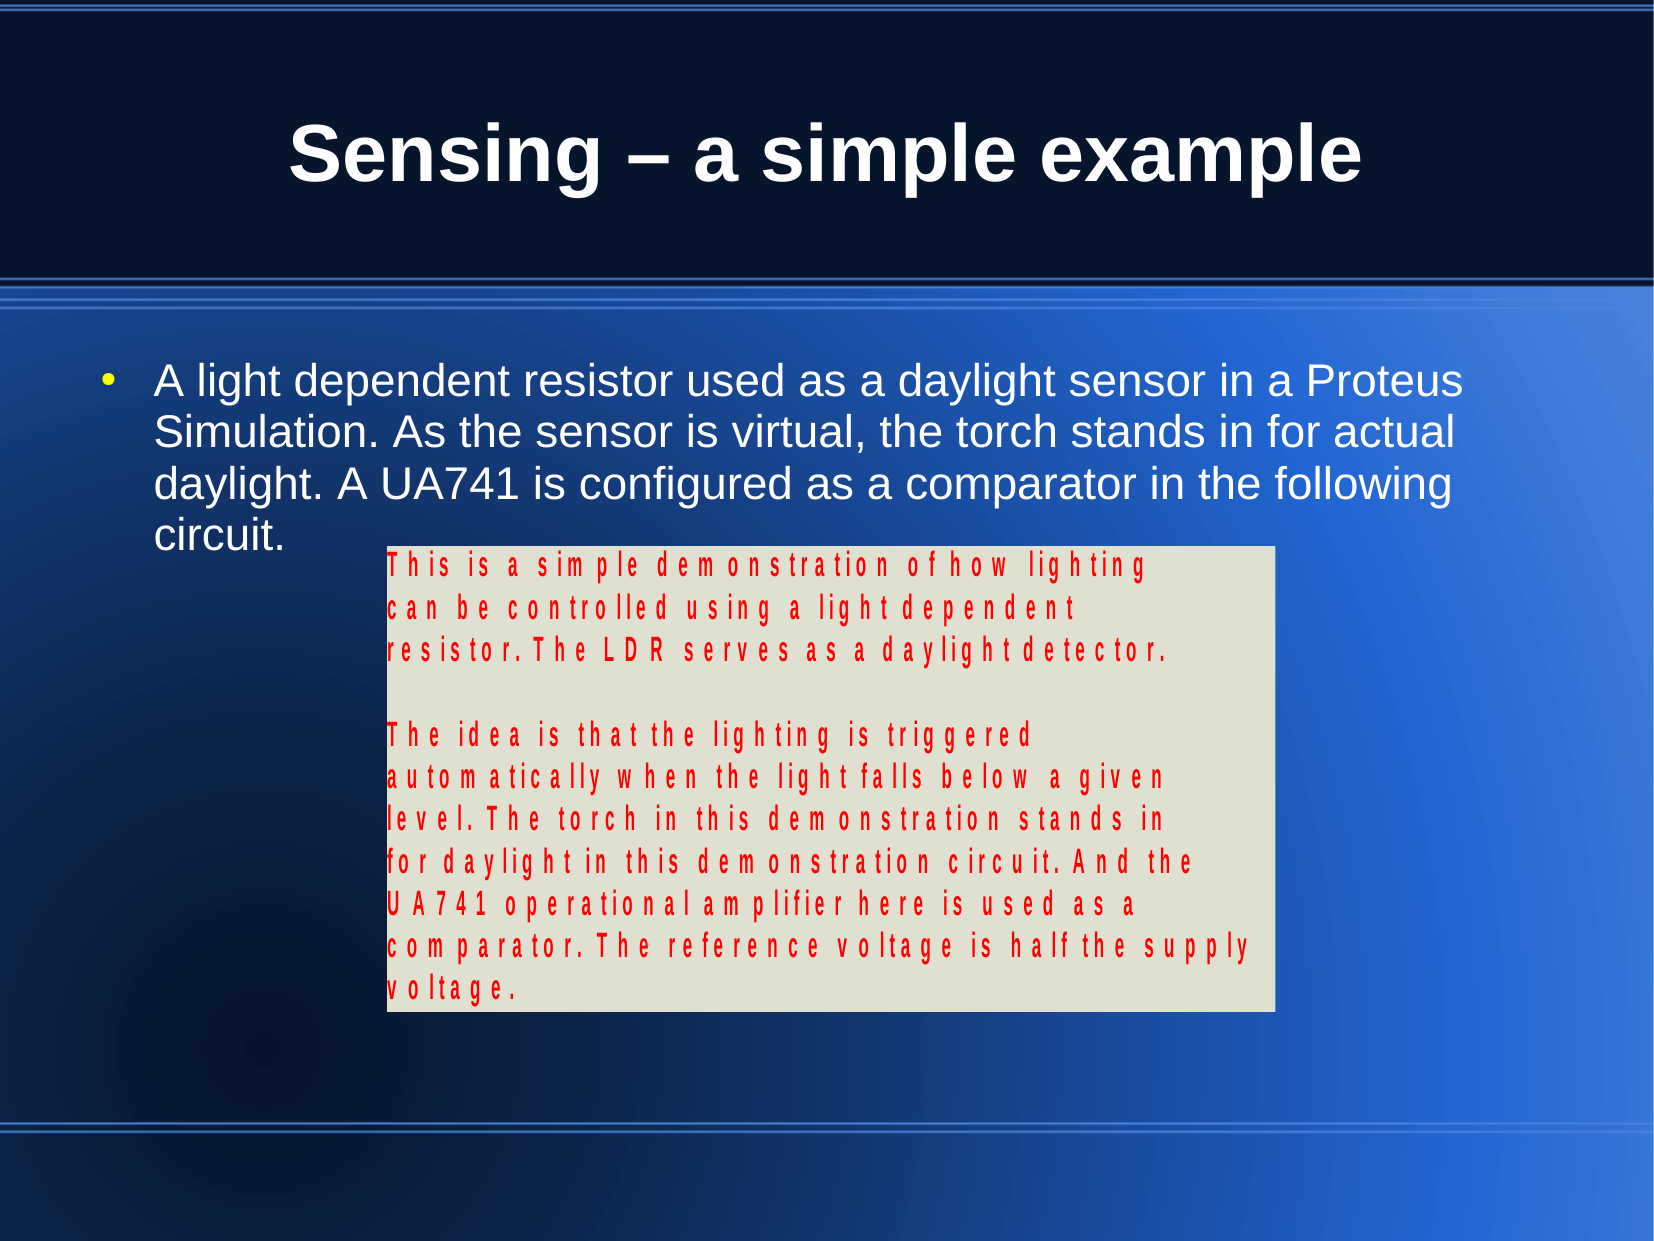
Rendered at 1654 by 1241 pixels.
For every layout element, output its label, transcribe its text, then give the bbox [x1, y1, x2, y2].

picture [0, 0, 1654, 1241]
title Sensing – a simple example [82, 49, 1571, 257]
list A light dependent resistor used as a daylight sensor in a Proteus Simulation. As the sensor is virtual, the torch stands in for actual daylight. A UA741 is configured as a comparator in the following circuit. [82, 355, 1571, 1058]
